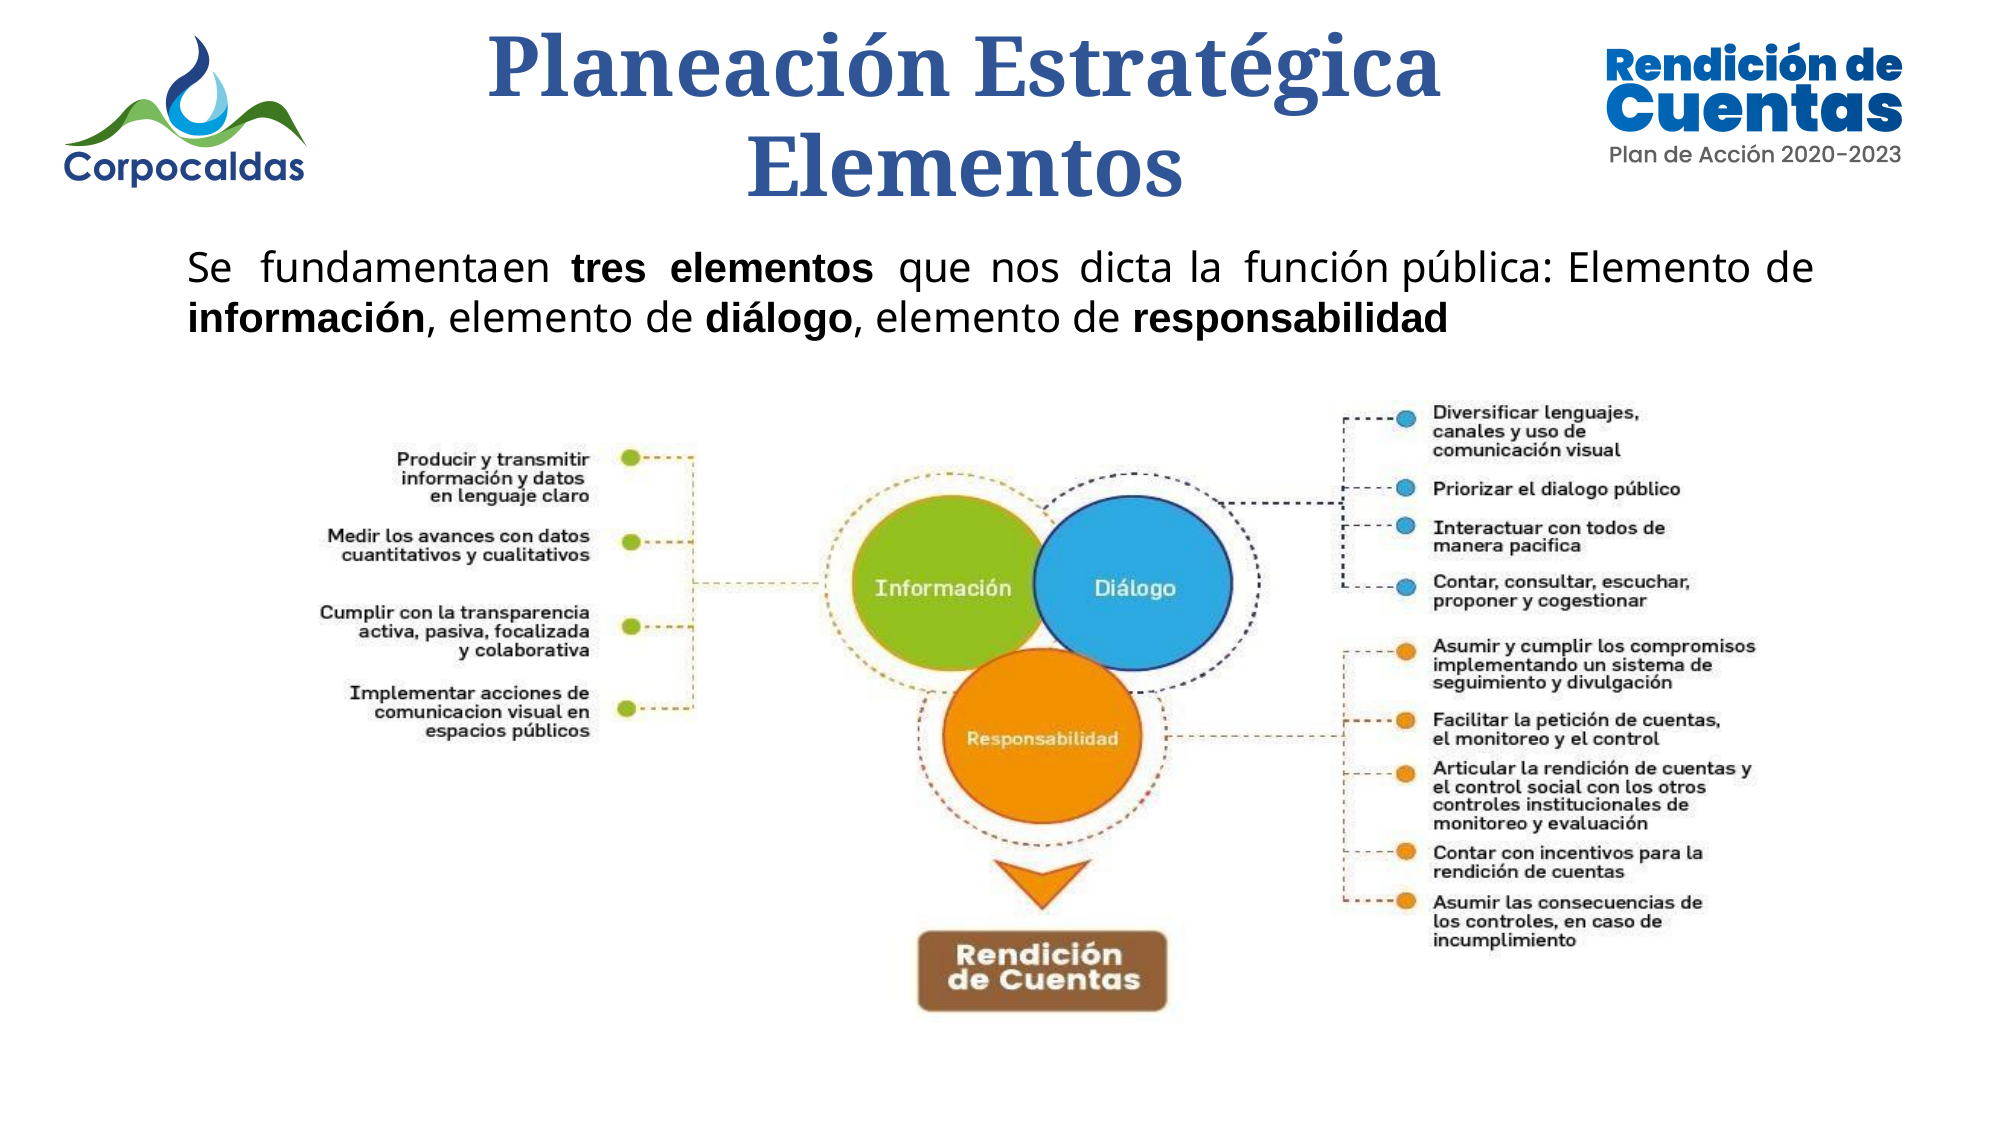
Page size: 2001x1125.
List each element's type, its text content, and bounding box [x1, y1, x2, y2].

title Planeación Estratégica Elementos [415, 11, 1515, 216]
text_box Se fundamenta en tres elementos que nos dicta la función pública: Elemento de información, elemento de diálogo, elemento de responsabilidad [185, 238, 1815, 342]
picture [0, 0, 2000, 1125]
